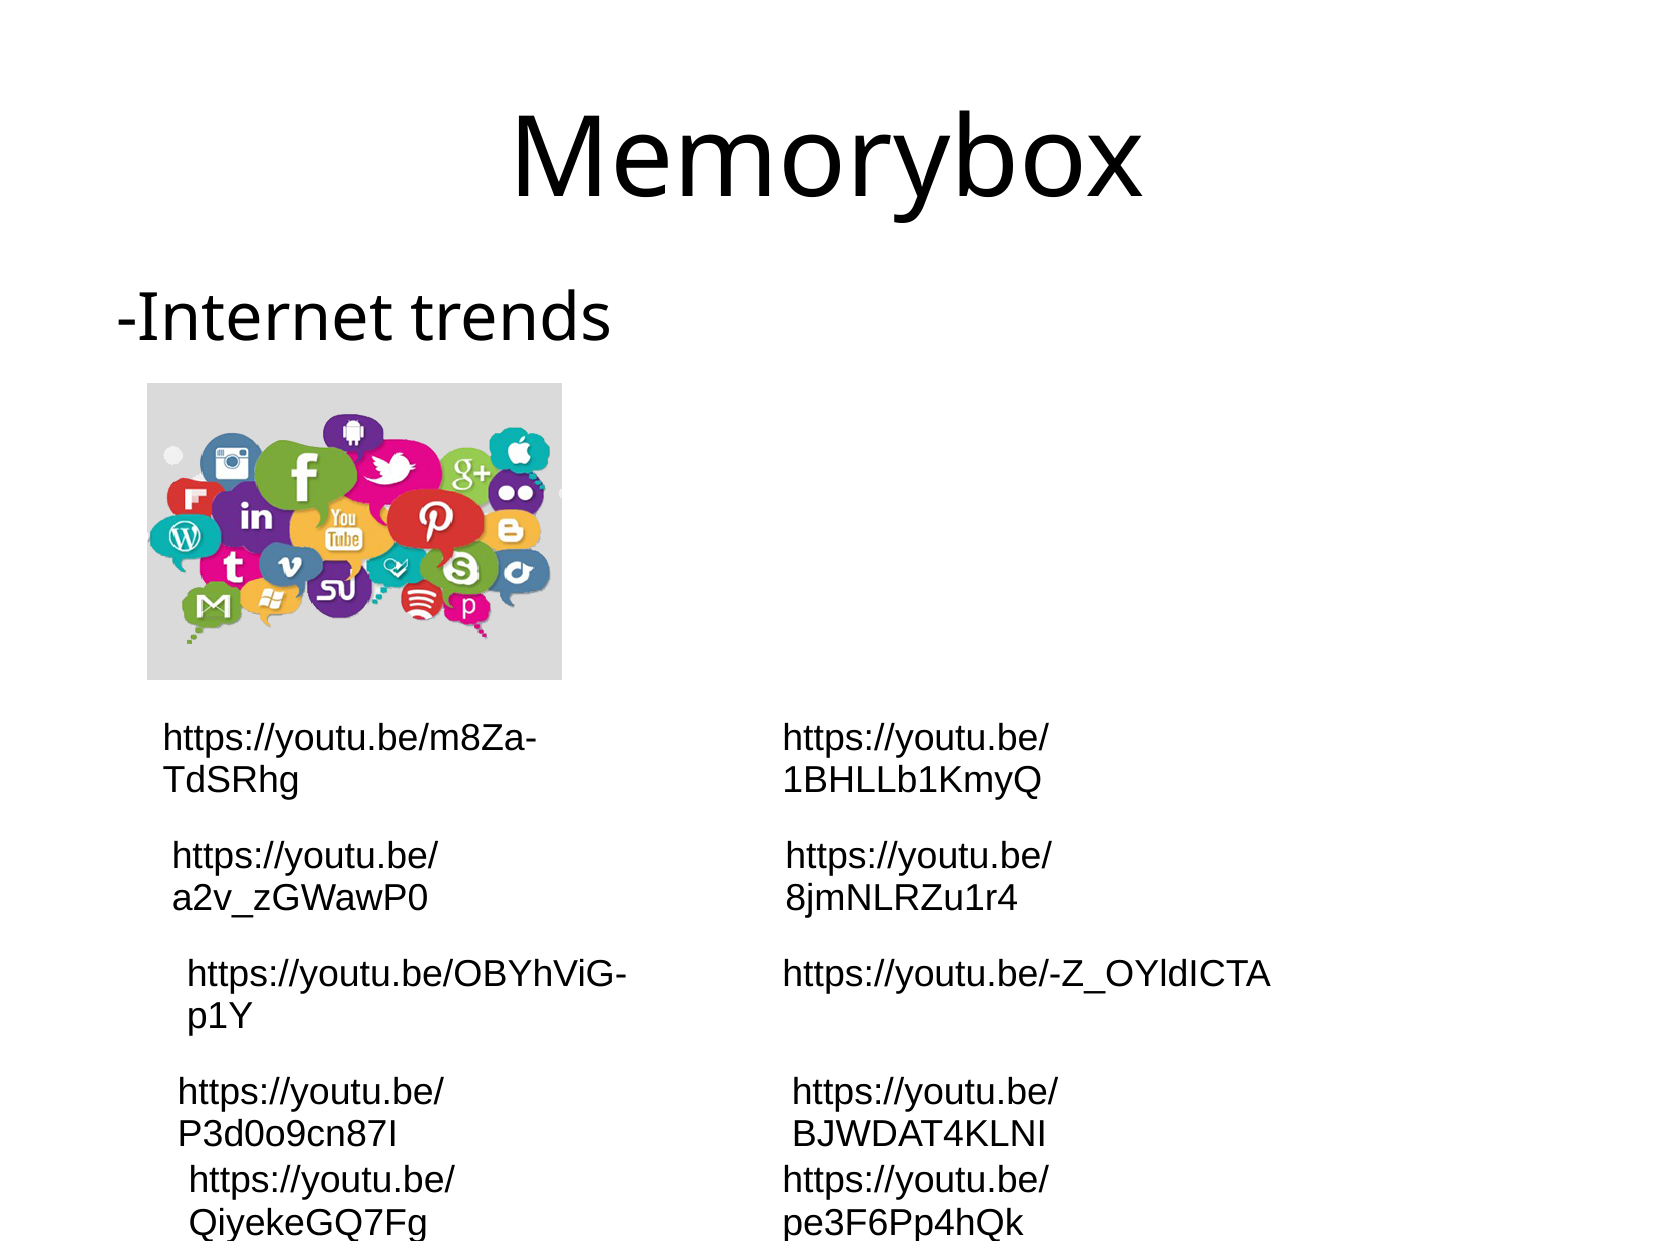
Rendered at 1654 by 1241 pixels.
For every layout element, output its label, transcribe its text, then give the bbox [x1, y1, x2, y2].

text_box https://youtu.be/a2v_zGWawP0 [157, 826, 709, 884]
text_box -Internet trends [101, 261, 650, 384]
text_box https://youtu.be/8jmNLRZu1r4 [770, 826, 1300, 884]
text_box https://youtu.be/OBYhViG-p1Y [172, 944, 709, 1002]
text_box https://youtu.be/m8Za-TdSRhg [147, 708, 690, 766]
picture [147, 383, 562, 680]
text_box https://youtu.be/QiyekeGQ7Fg [173, 1151, 709, 1209]
text_box https://youtu.be/BJWDAT4KLNI [777, 1062, 1329, 1120]
title Memorybox [82, 49, 1571, 257]
subtitle [82, 290, 1571, 1109]
text_box https://youtu.be/P3d0o9cn87I [162, 1062, 680, 1120]
text_box https://youtu.be/pe3F6Pp4hQk [767, 1151, 1305, 1209]
text_box https://youtu.be/1BHLLb1KmyQ [767, 708, 1324, 766]
text_box https://youtu.be/-Z_OYldICTA [767, 944, 1287, 1002]
